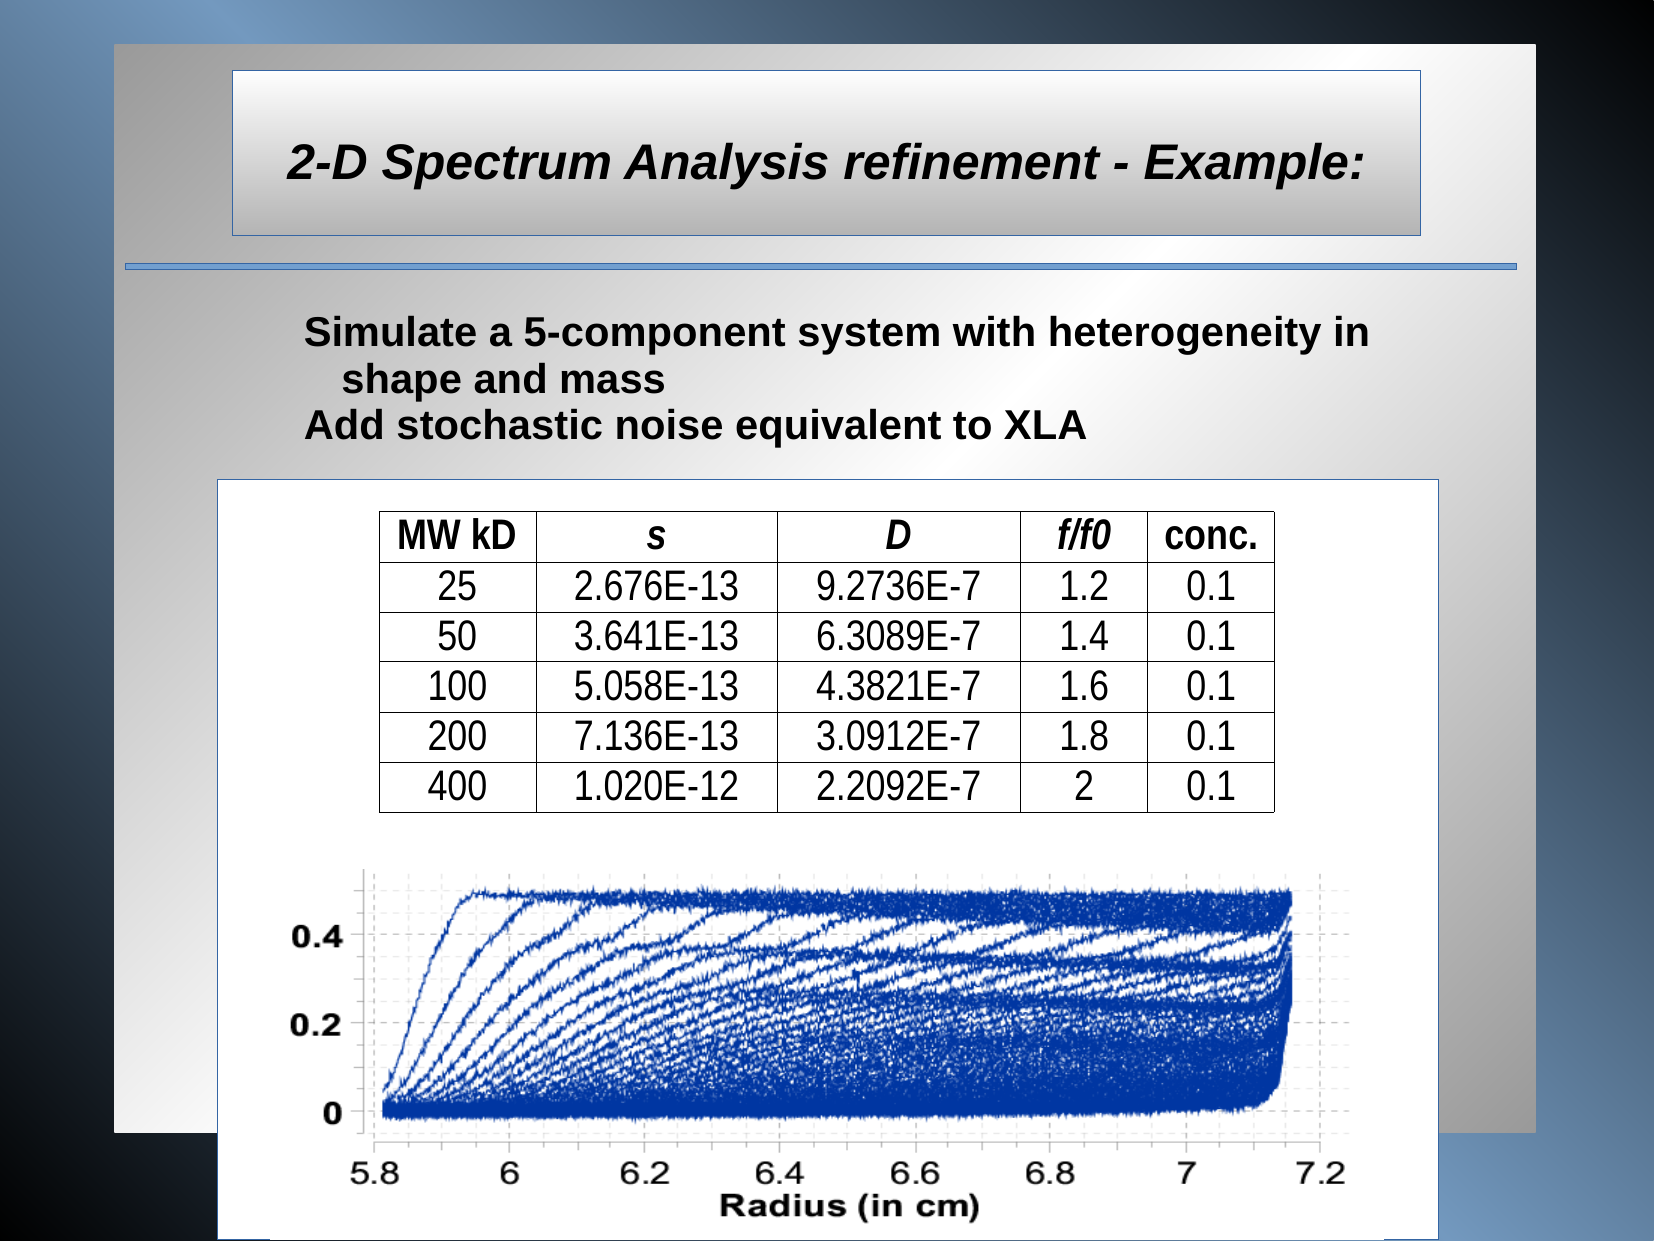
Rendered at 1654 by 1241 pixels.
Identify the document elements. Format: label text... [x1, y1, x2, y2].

text_box [217, 479, 1439, 1240]
text_box [125, 263, 1517, 270]
chart [376, 508, 1277, 816]
picture [270, 869, 1384, 1241]
text_box 2-D Spectrum Analysis refinement - Example: [246, 127, 1407, 198]
text_box [232, 70, 1421, 236]
text_box Simulate a 5-component system with heterogeneity in shape and mass Add stochastic noise equivalent to XLA [251, 301, 1403, 456]
